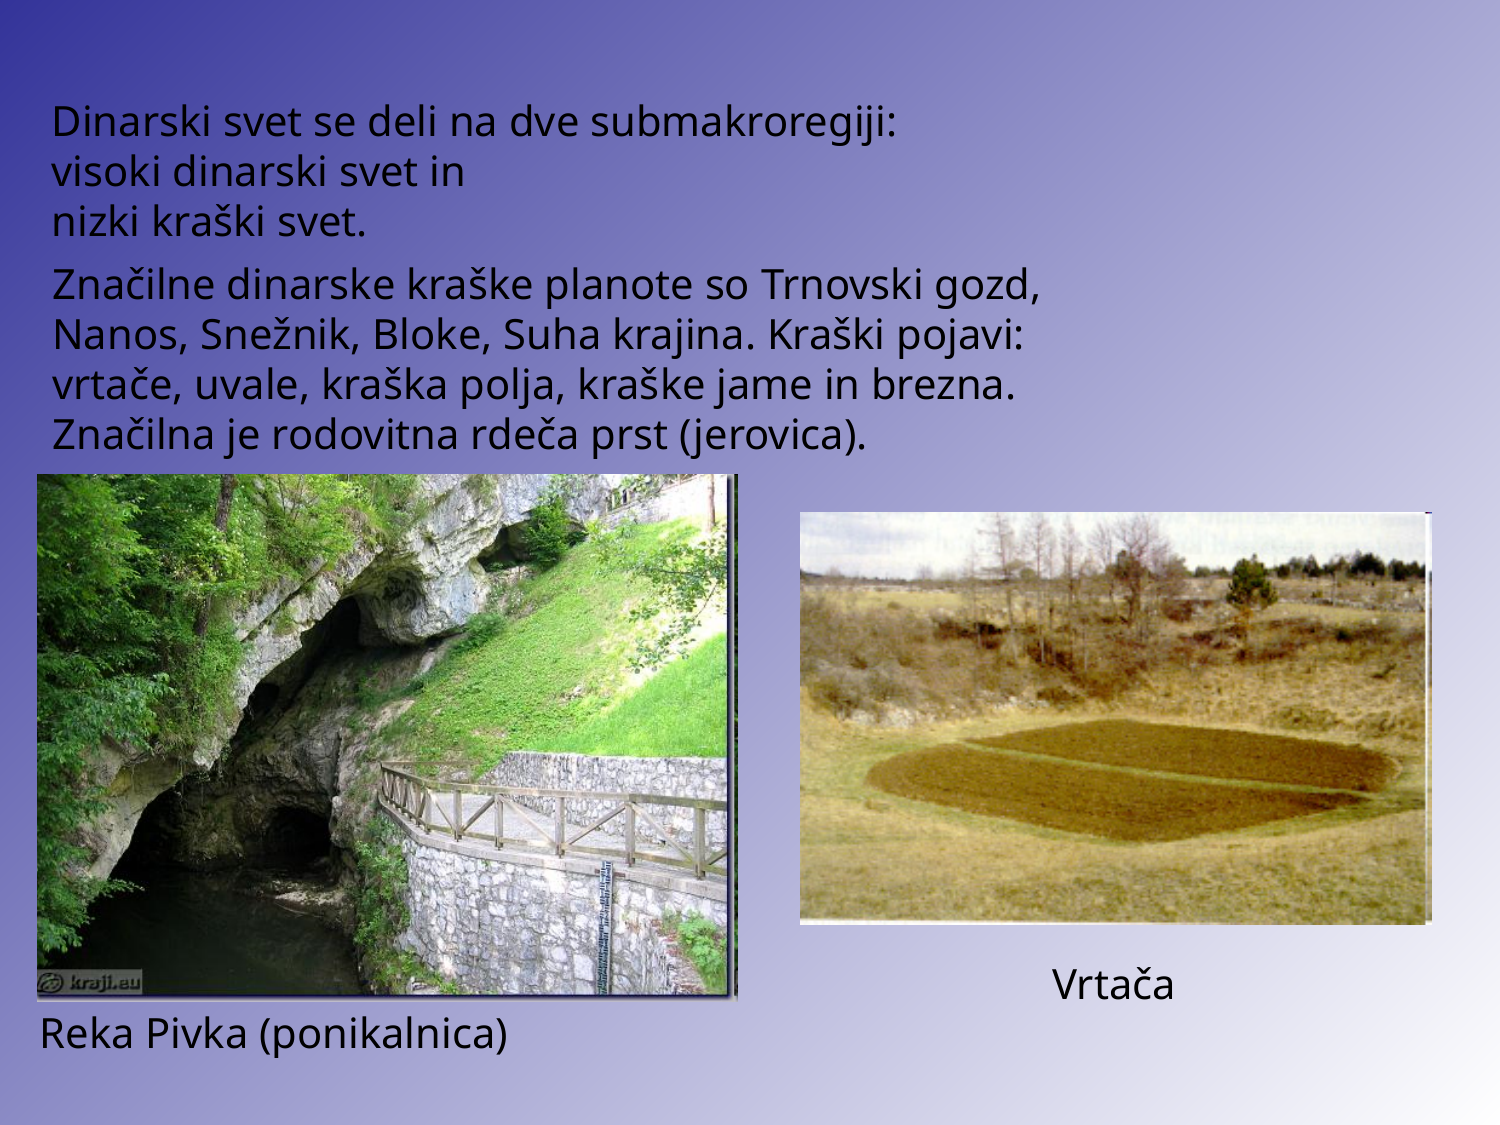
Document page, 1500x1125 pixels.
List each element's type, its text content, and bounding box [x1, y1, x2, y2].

picture [800, 512, 1432, 925]
text_box Značilne dinarske kraške planote so Trnovski gozd, Nanos, Snežnik, Bloke, Suha krajina. Kraški pojavi: vrtače, uvale, kraška polja, kraške jame in brezna. Značilna je rodovitna rdeča prst (jerovica). [37, 249, 1092, 465]
text_box Vrtača [1037, 950, 1288, 1015]
picture [37, 474, 738, 999]
text_box Dinarski svet se deli na dve submakroregiji: visoki dinarski svet in nizki kraški svet. [36, 87, 913, 303]
text_box Reka Pivka (ponikalnica) [24, 999, 747, 1065]
